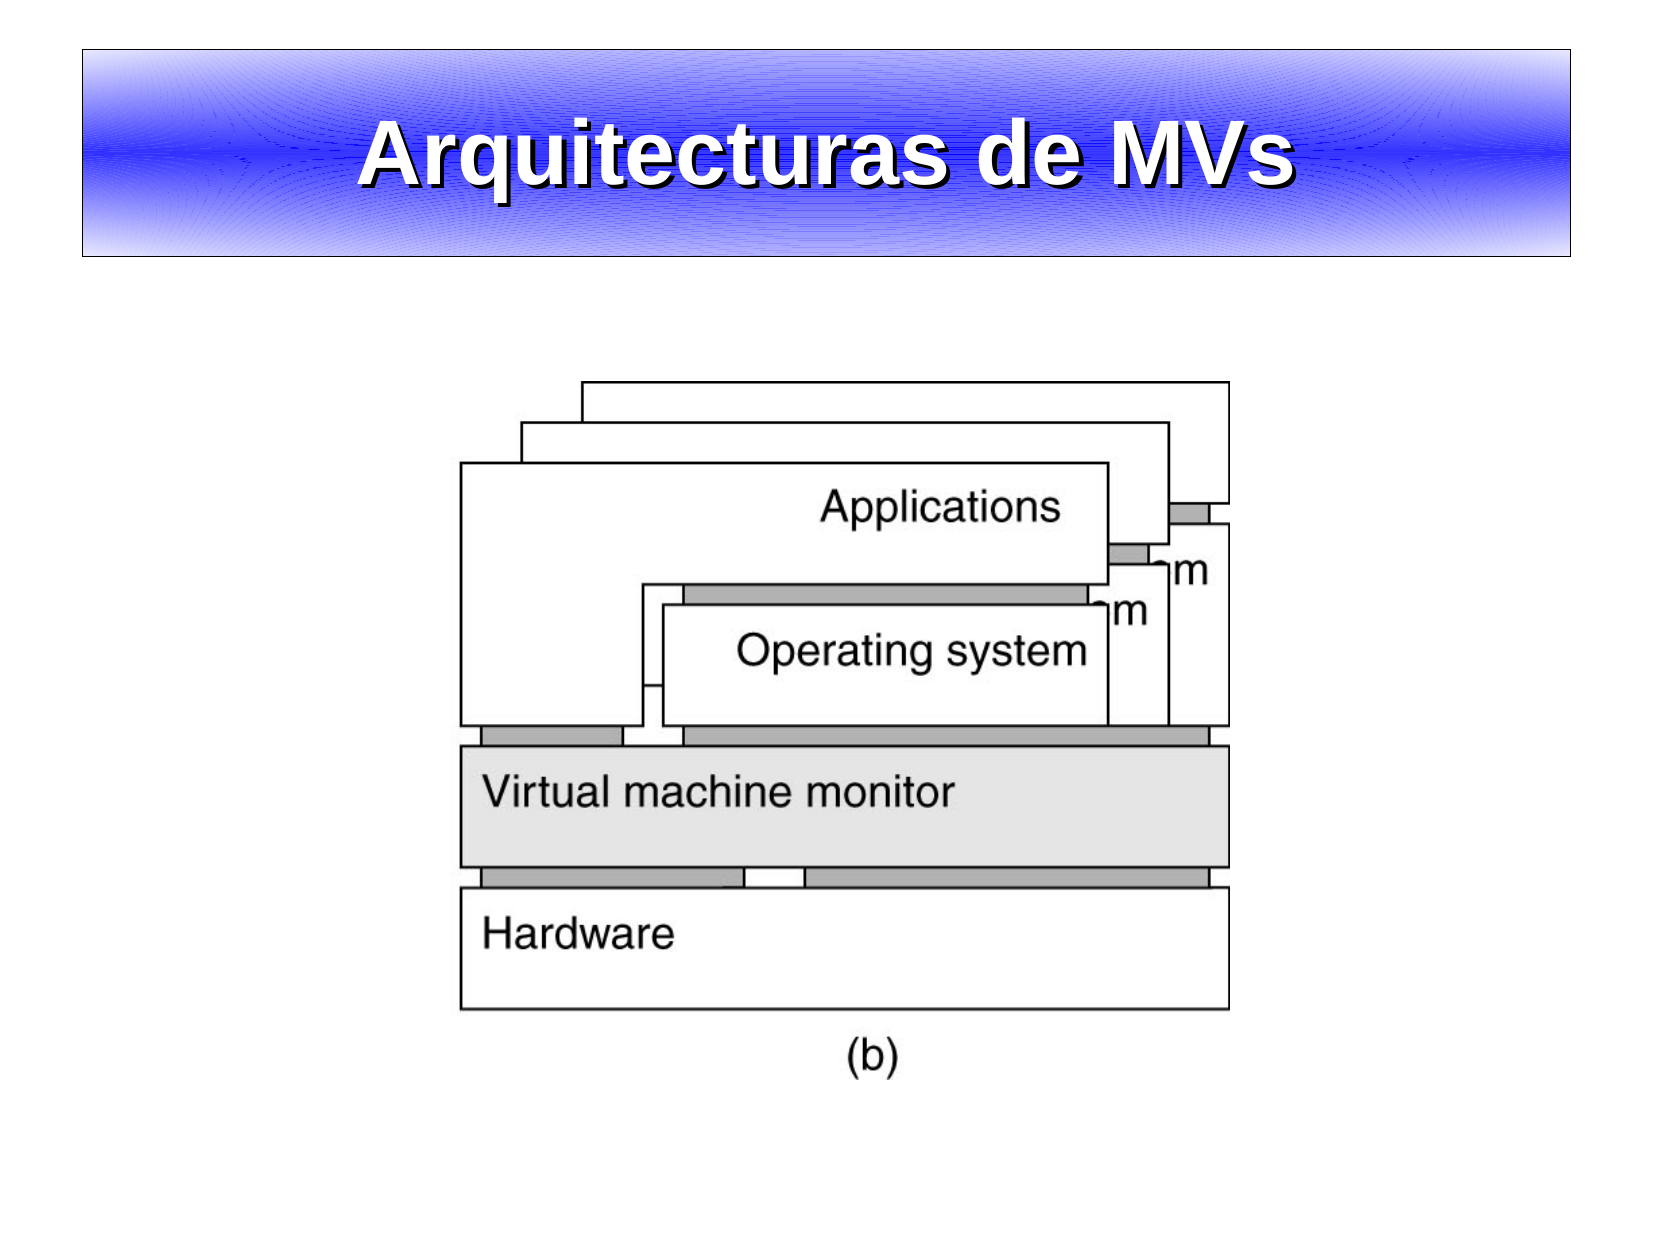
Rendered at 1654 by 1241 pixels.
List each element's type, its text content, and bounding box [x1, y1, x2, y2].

picture [393, 381, 1231, 1081]
title Arquitecturas de MVs [82, 49, 1571, 257]
